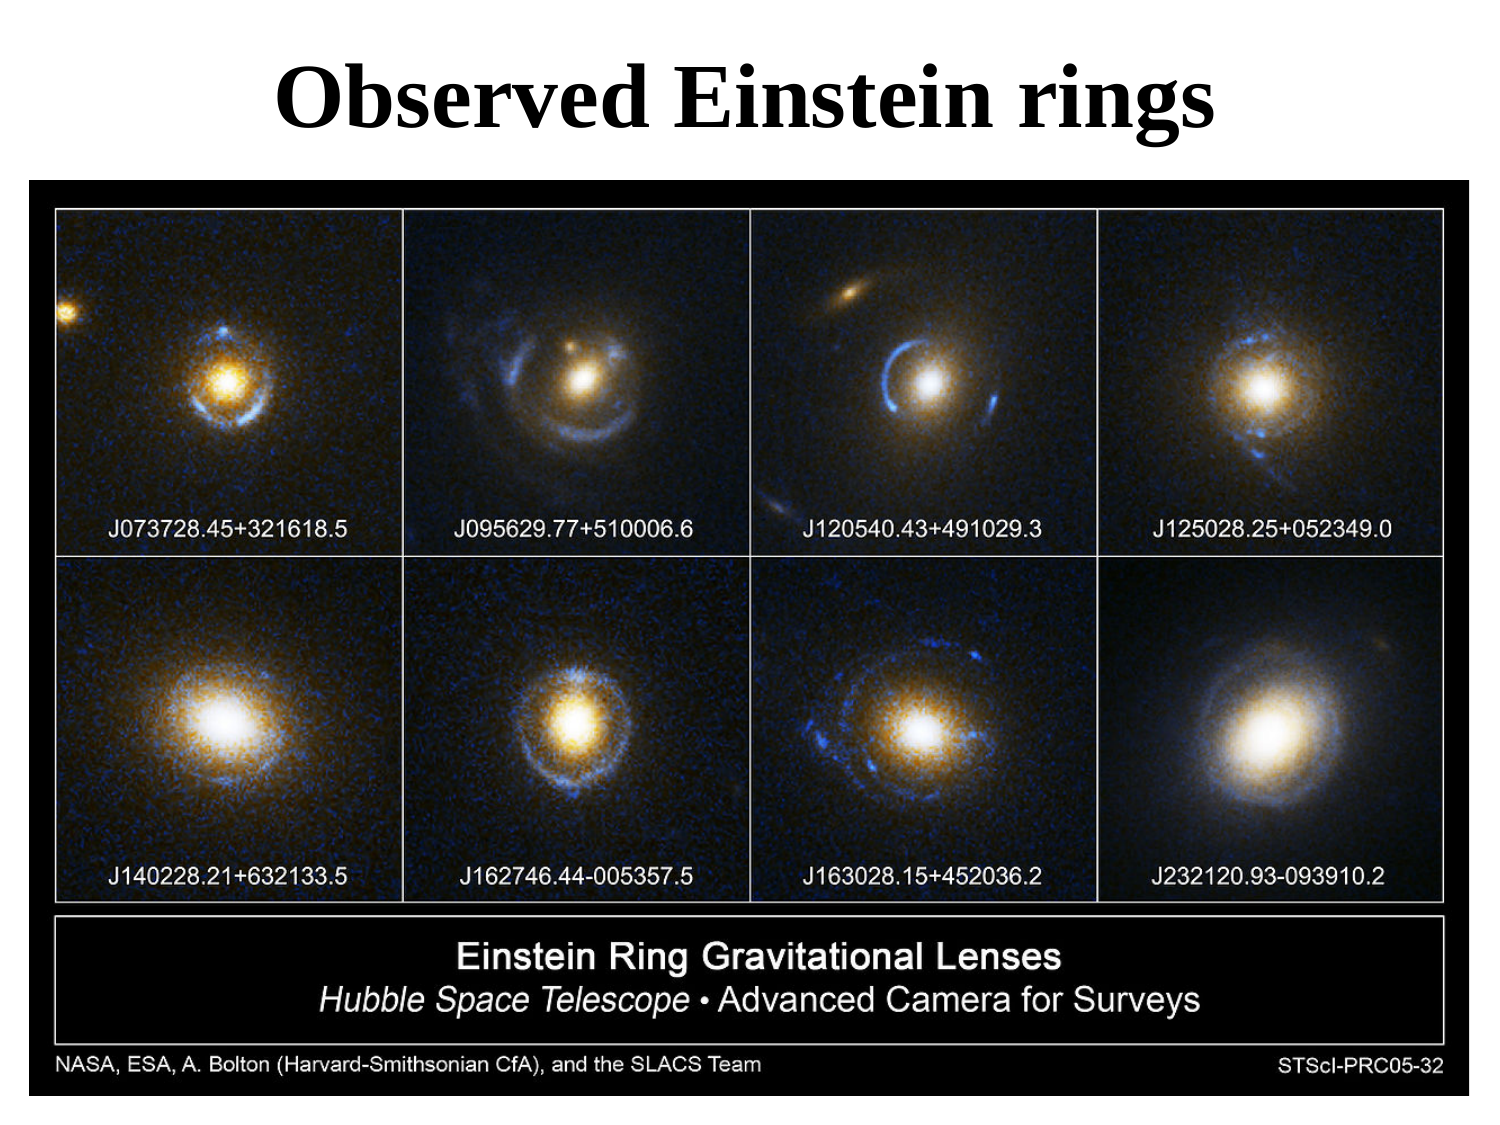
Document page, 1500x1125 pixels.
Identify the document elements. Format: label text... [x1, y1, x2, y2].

picture [29, 180, 1470, 1096]
title Observed Einstein rings [70, 24, 1421, 158]
title [75, 45, 1425, 180]
